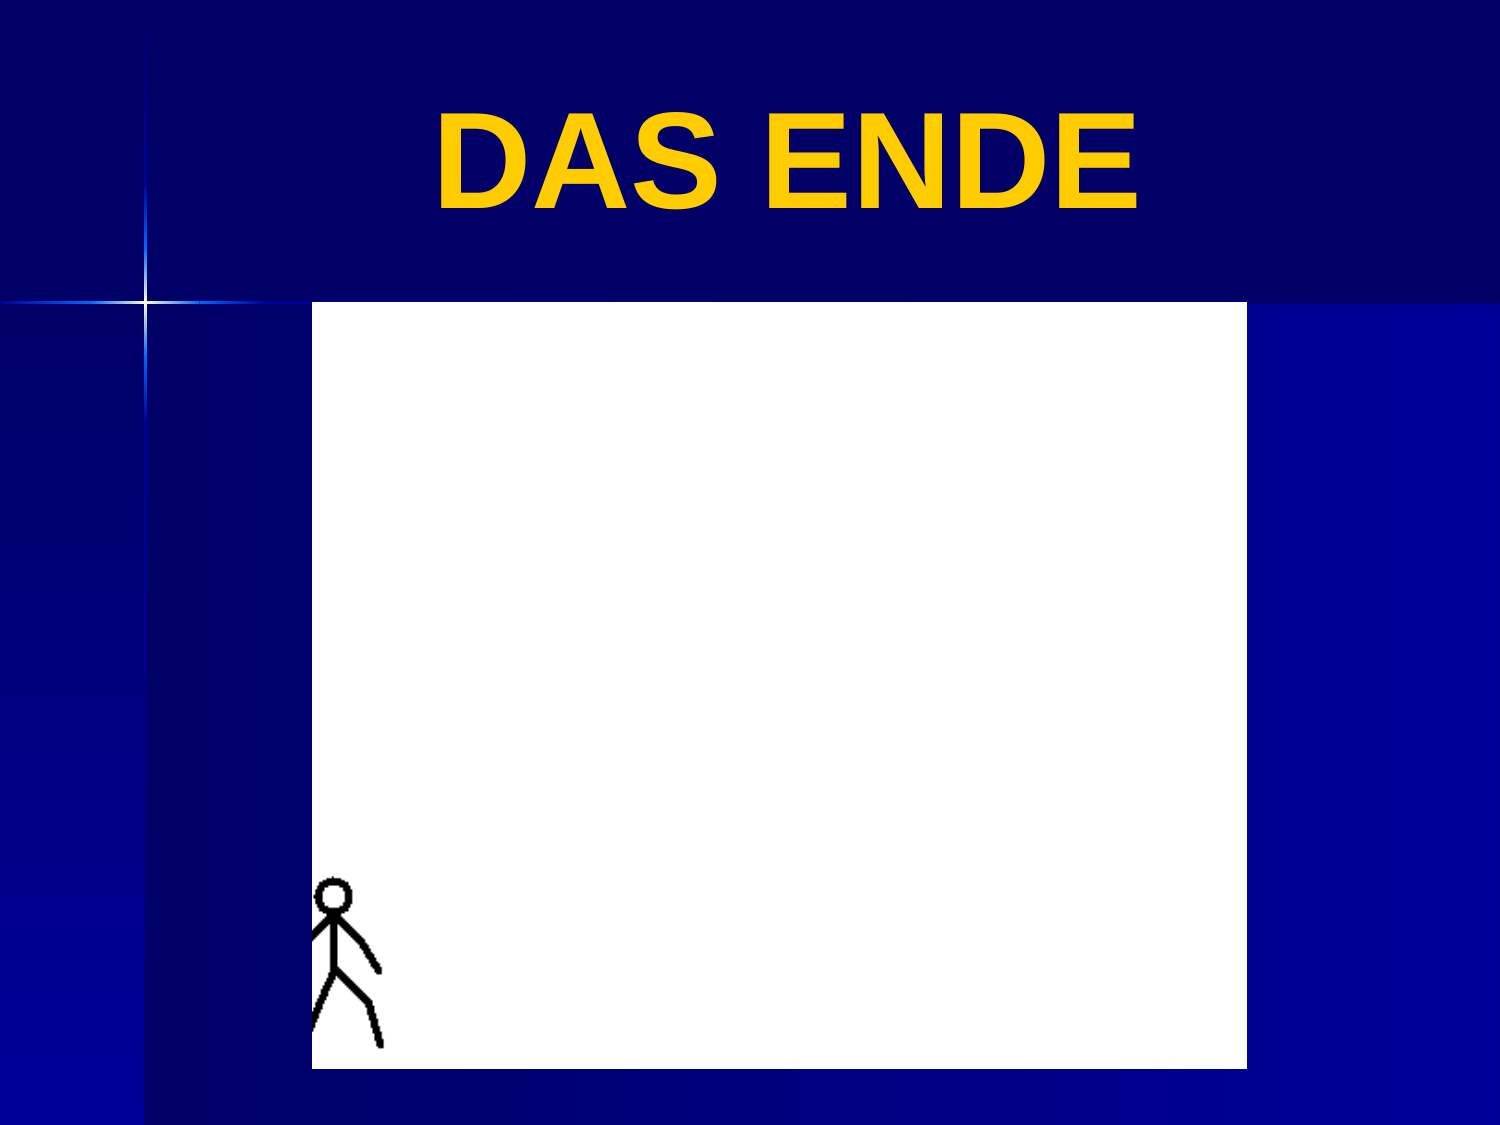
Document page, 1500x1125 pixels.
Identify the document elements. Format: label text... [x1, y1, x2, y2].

text_box DAS ENDE [76, 63, 1424, 244]
picture [312, 302, 1247, 1069]
